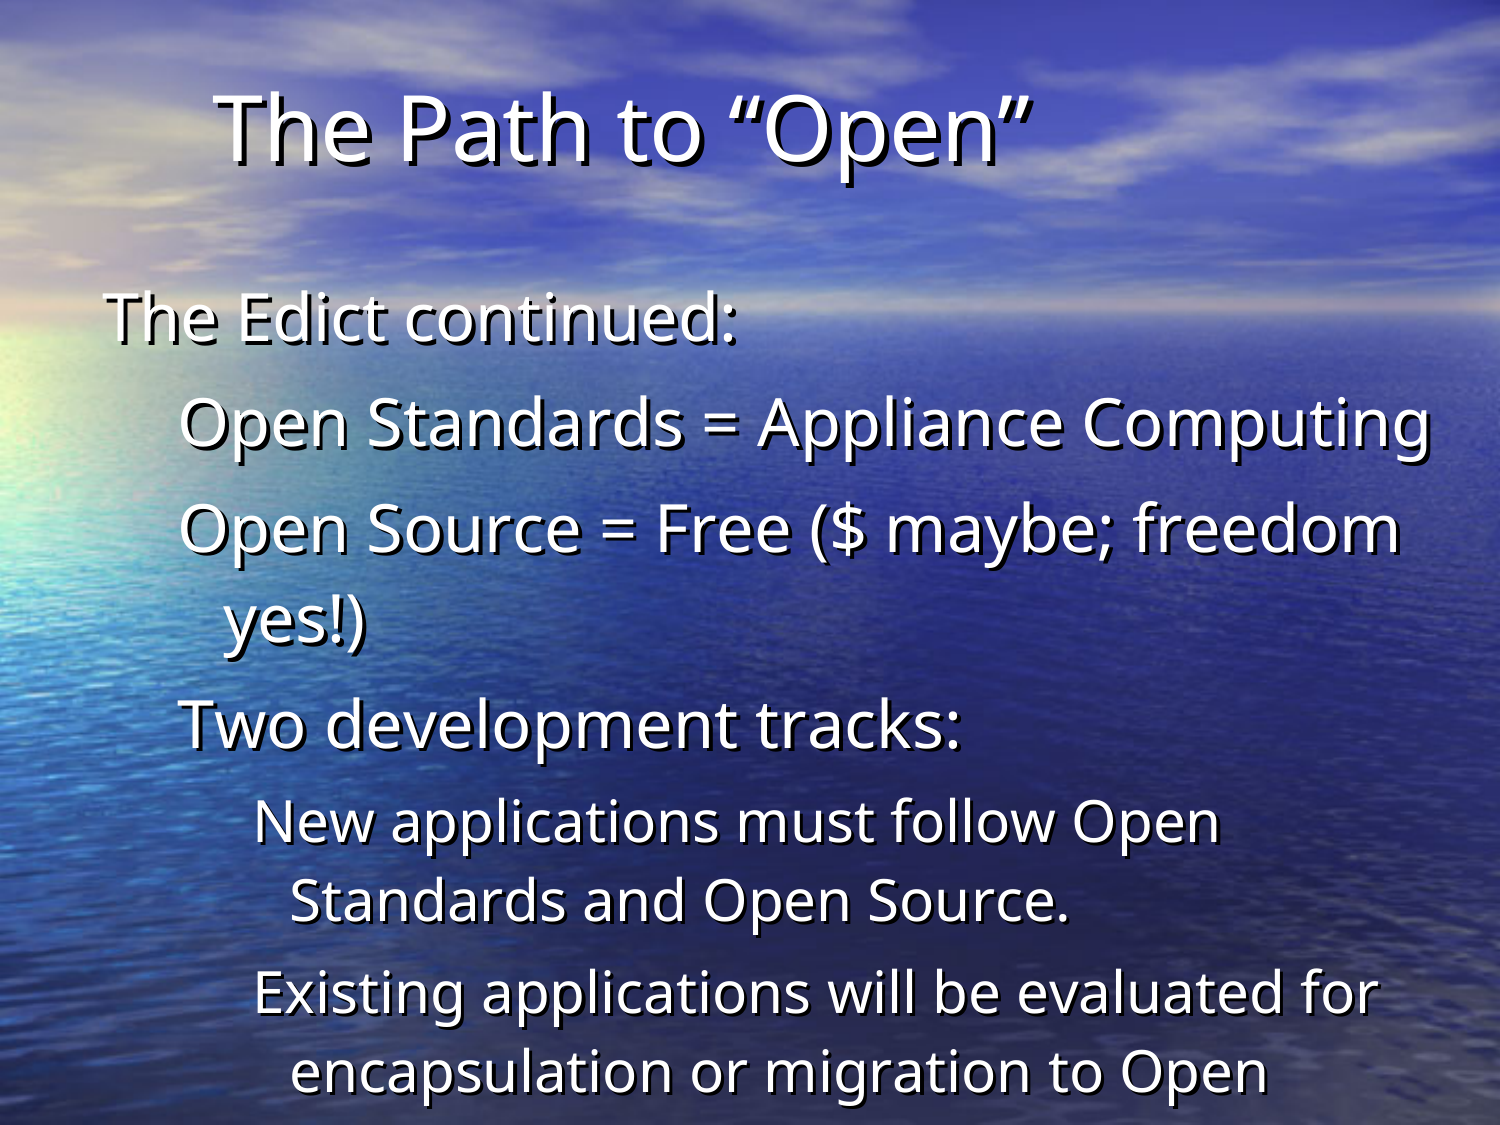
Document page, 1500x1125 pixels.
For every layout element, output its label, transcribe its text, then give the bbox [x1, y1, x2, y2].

title The Path to “Open” [197, 70, 1500, 196]
picture [0, 0, 1500, 1125]
list The Edict continued: Open Standards = Appliance Computing Open Source = Free ($ maybe; freedom yes!) Two development tracks: New applications must follow Open Standards and Open Source. Existing applications will be evaluated for encapsulation or migration to Open Standards, Open Source. [87, 262, 1450, 1125]
